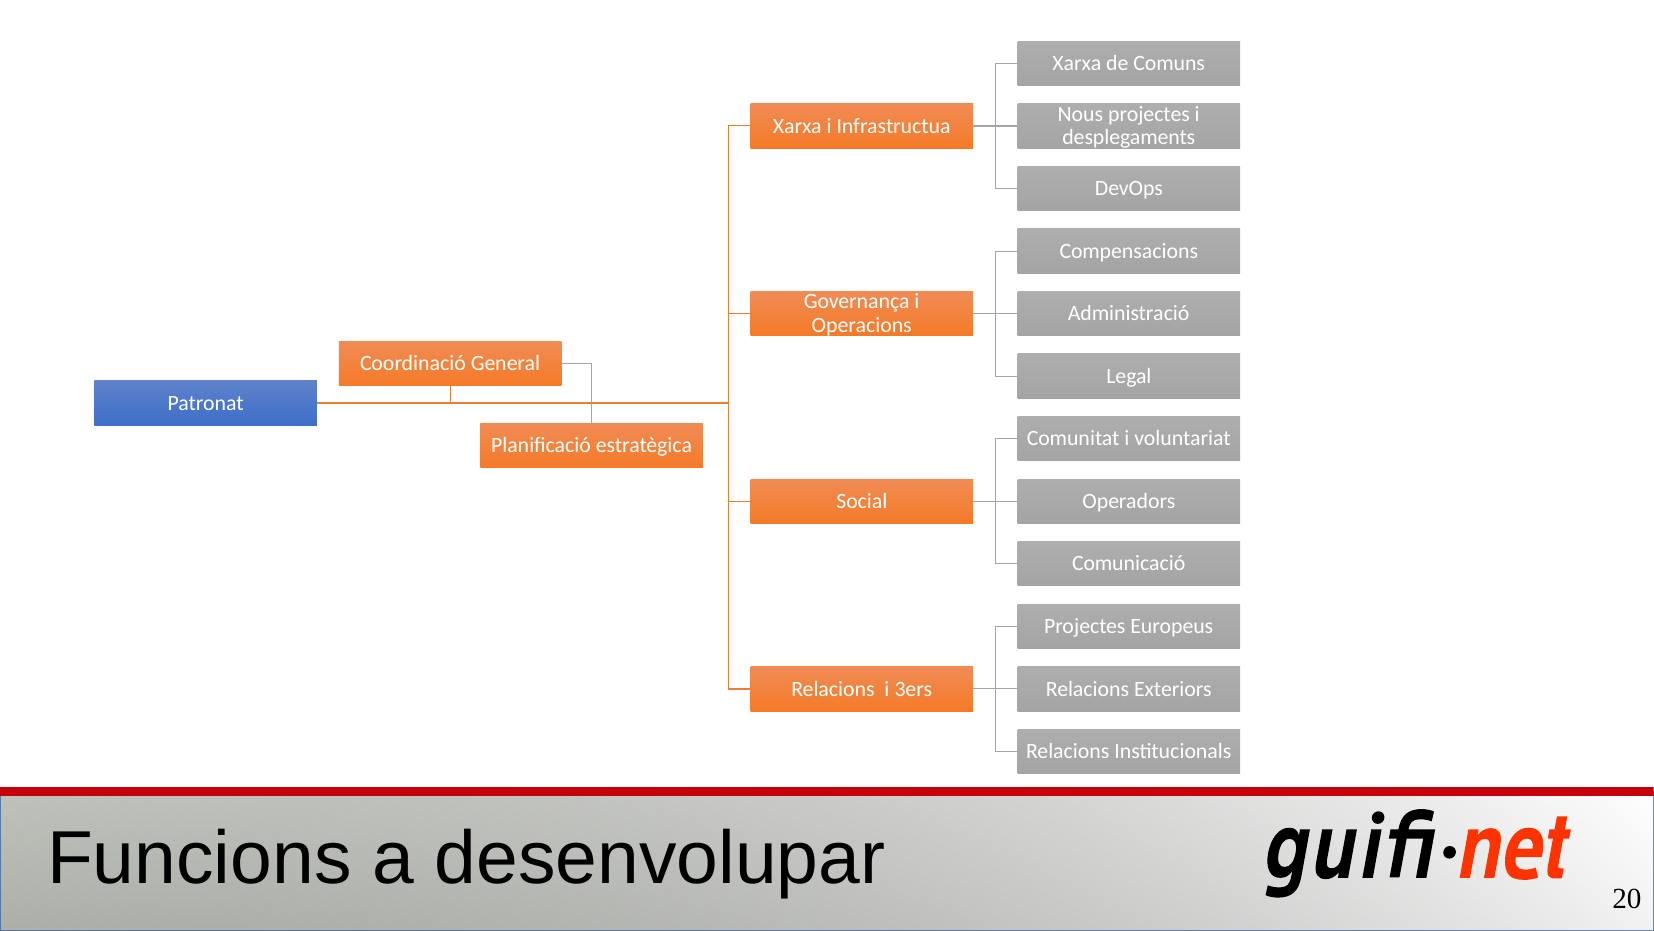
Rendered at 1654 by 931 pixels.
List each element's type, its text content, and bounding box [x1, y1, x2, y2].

text_box Comunicació [1017, 541, 1241, 586]
text_box Planificació estratègica [480, 423, 703, 468]
text_box Legal [1017, 353, 1241, 399]
text_box DevOps [1017, 166, 1241, 211]
text_box Governança i Operacions [750, 291, 974, 336]
text_box Operadors [1017, 479, 1241, 524]
text_box Xarxa i Infrastructua [750, 103, 974, 149]
text_box Social [750, 479, 974, 524]
text_box Patronat [94, 380, 317, 426]
text_box Relacions Institucionals [1017, 729, 1241, 774]
text_box Nous projectes i desplegaments [1017, 103, 1241, 149]
text_box Xarxa de Comuns [1017, 41, 1241, 86]
text_box Compensacions [1017, 228, 1241, 274]
text_box Coordinació General [338, 341, 562, 386]
text_box Projectes Europeus [1017, 604, 1241, 649]
text_box Relacions i 3ers [750, 666, 974, 712]
title Funcions a desenvolupar [47, 779, 1536, 931]
text_box Relacions Exteriors [1017, 666, 1241, 712]
text_box Administració [1017, 291, 1241, 336]
text_box Comunitat i voluntariat [1017, 416, 1241, 461]
